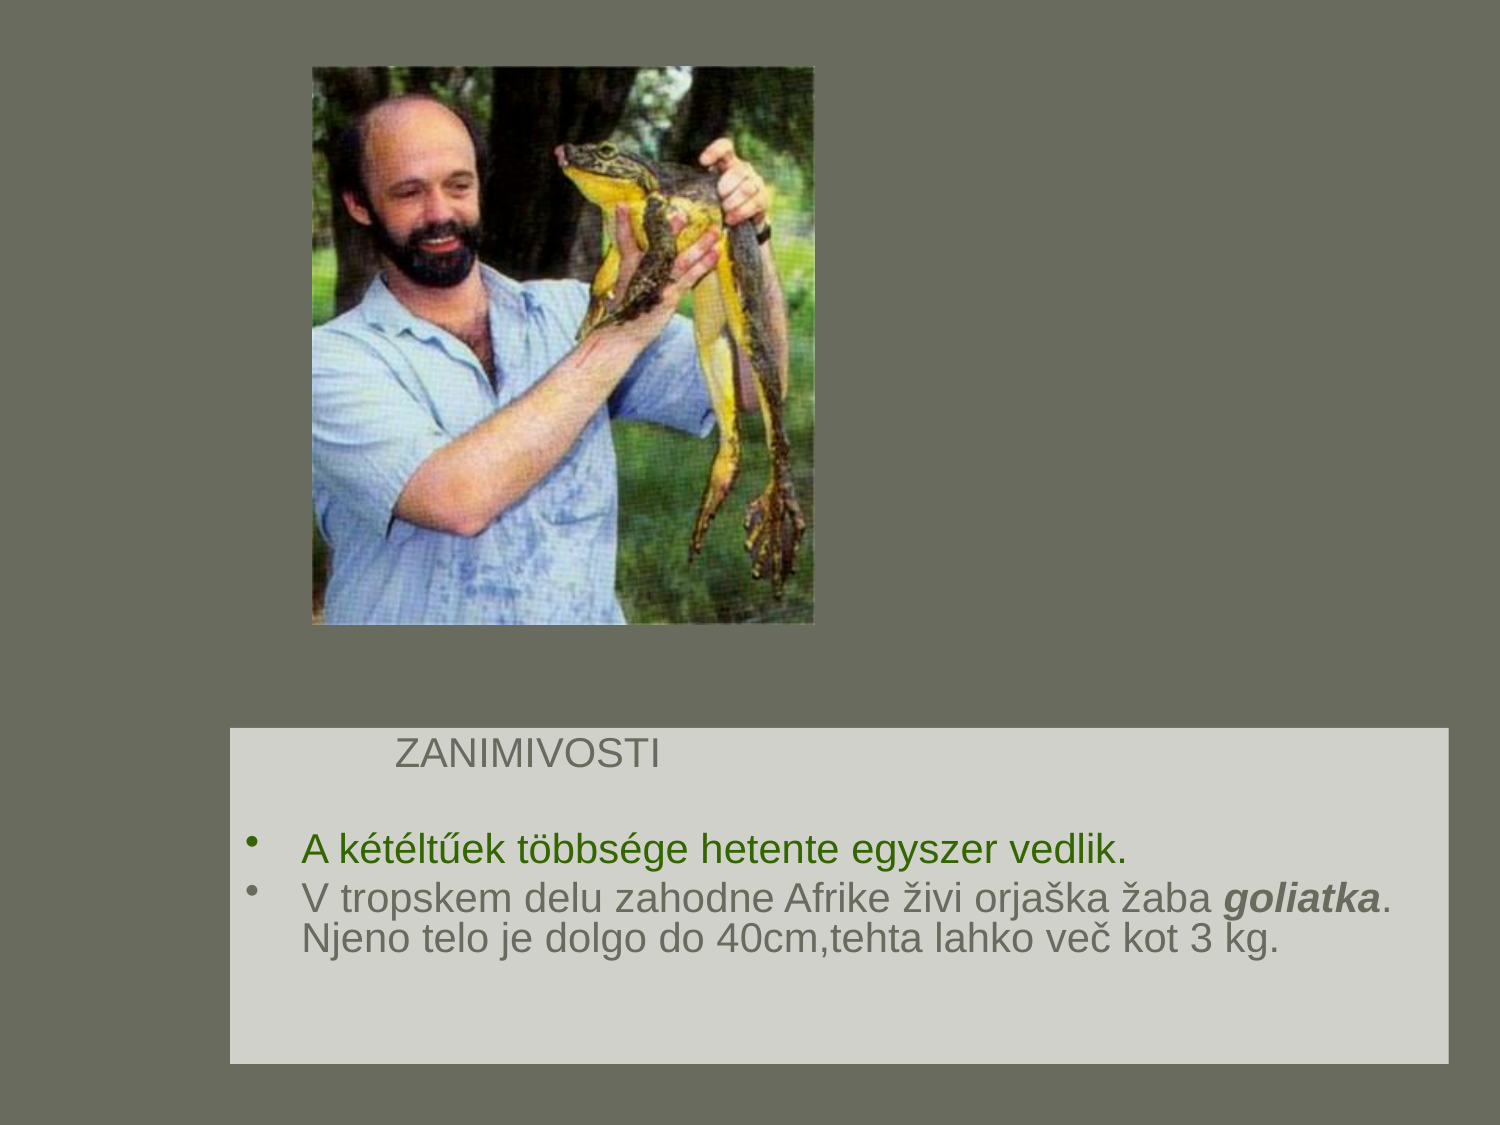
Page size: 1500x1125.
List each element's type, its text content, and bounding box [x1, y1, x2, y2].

picture [312, 66, 815, 625]
list ZANIMIVOSTI A kétéltűek többsége hetente egyszer vedlik. V tropskem delu zahodne Afrike živi orjaška žaba goliatka. Njeno telo je dolgo do 40cm,tehta lahko več kot 3 kg. [230, 727, 1449, 1064]
